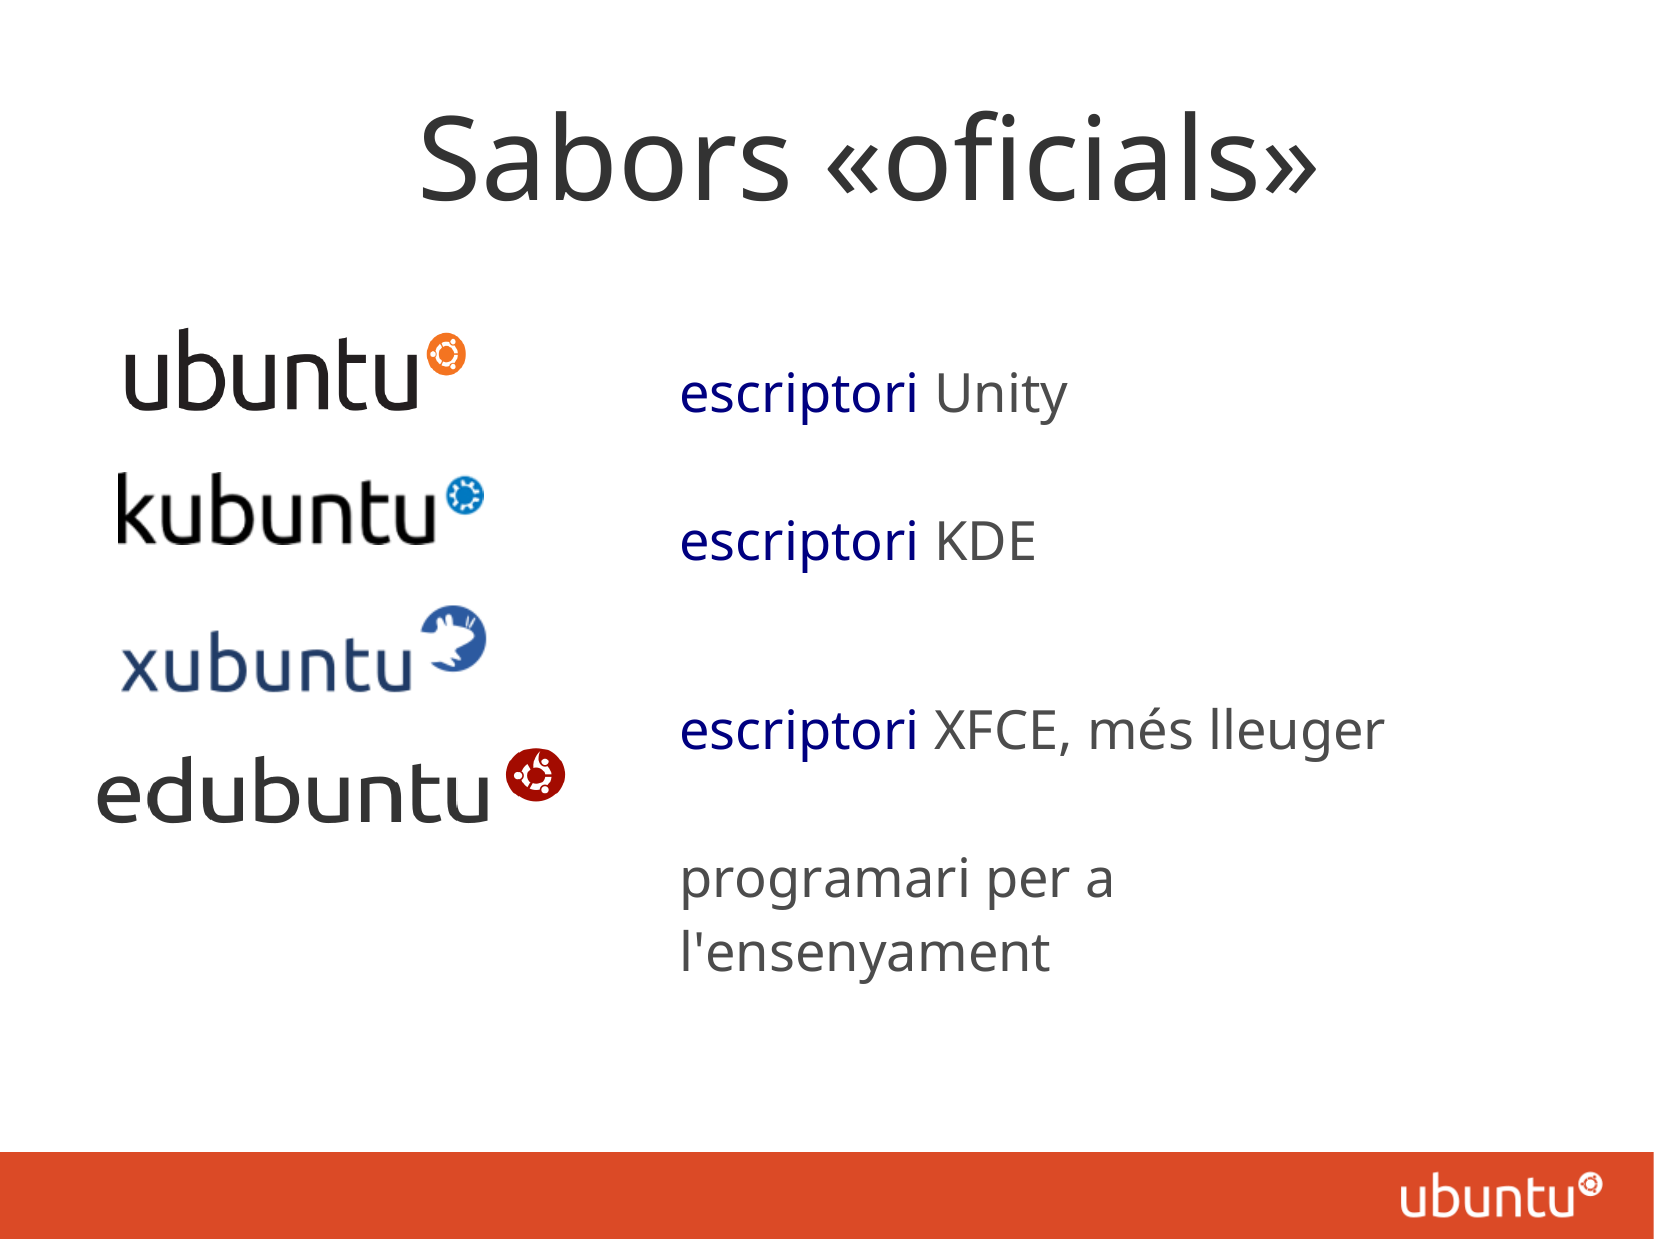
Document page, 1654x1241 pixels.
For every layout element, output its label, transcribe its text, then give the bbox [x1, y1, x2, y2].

picture [118, 324, 473, 414]
picture [118, 472, 484, 545]
title Sabors «oficials» [55, 58, 1536, 266]
picture [88, 738, 581, 827]
picture [0, 1152, 1654, 1239]
picture [106, 590, 502, 708]
text_box escriptori Unity escriptori KDE escriptori XFCE, més lleuger programari per a l'ensenyament [679, 354, 1503, 1032]
